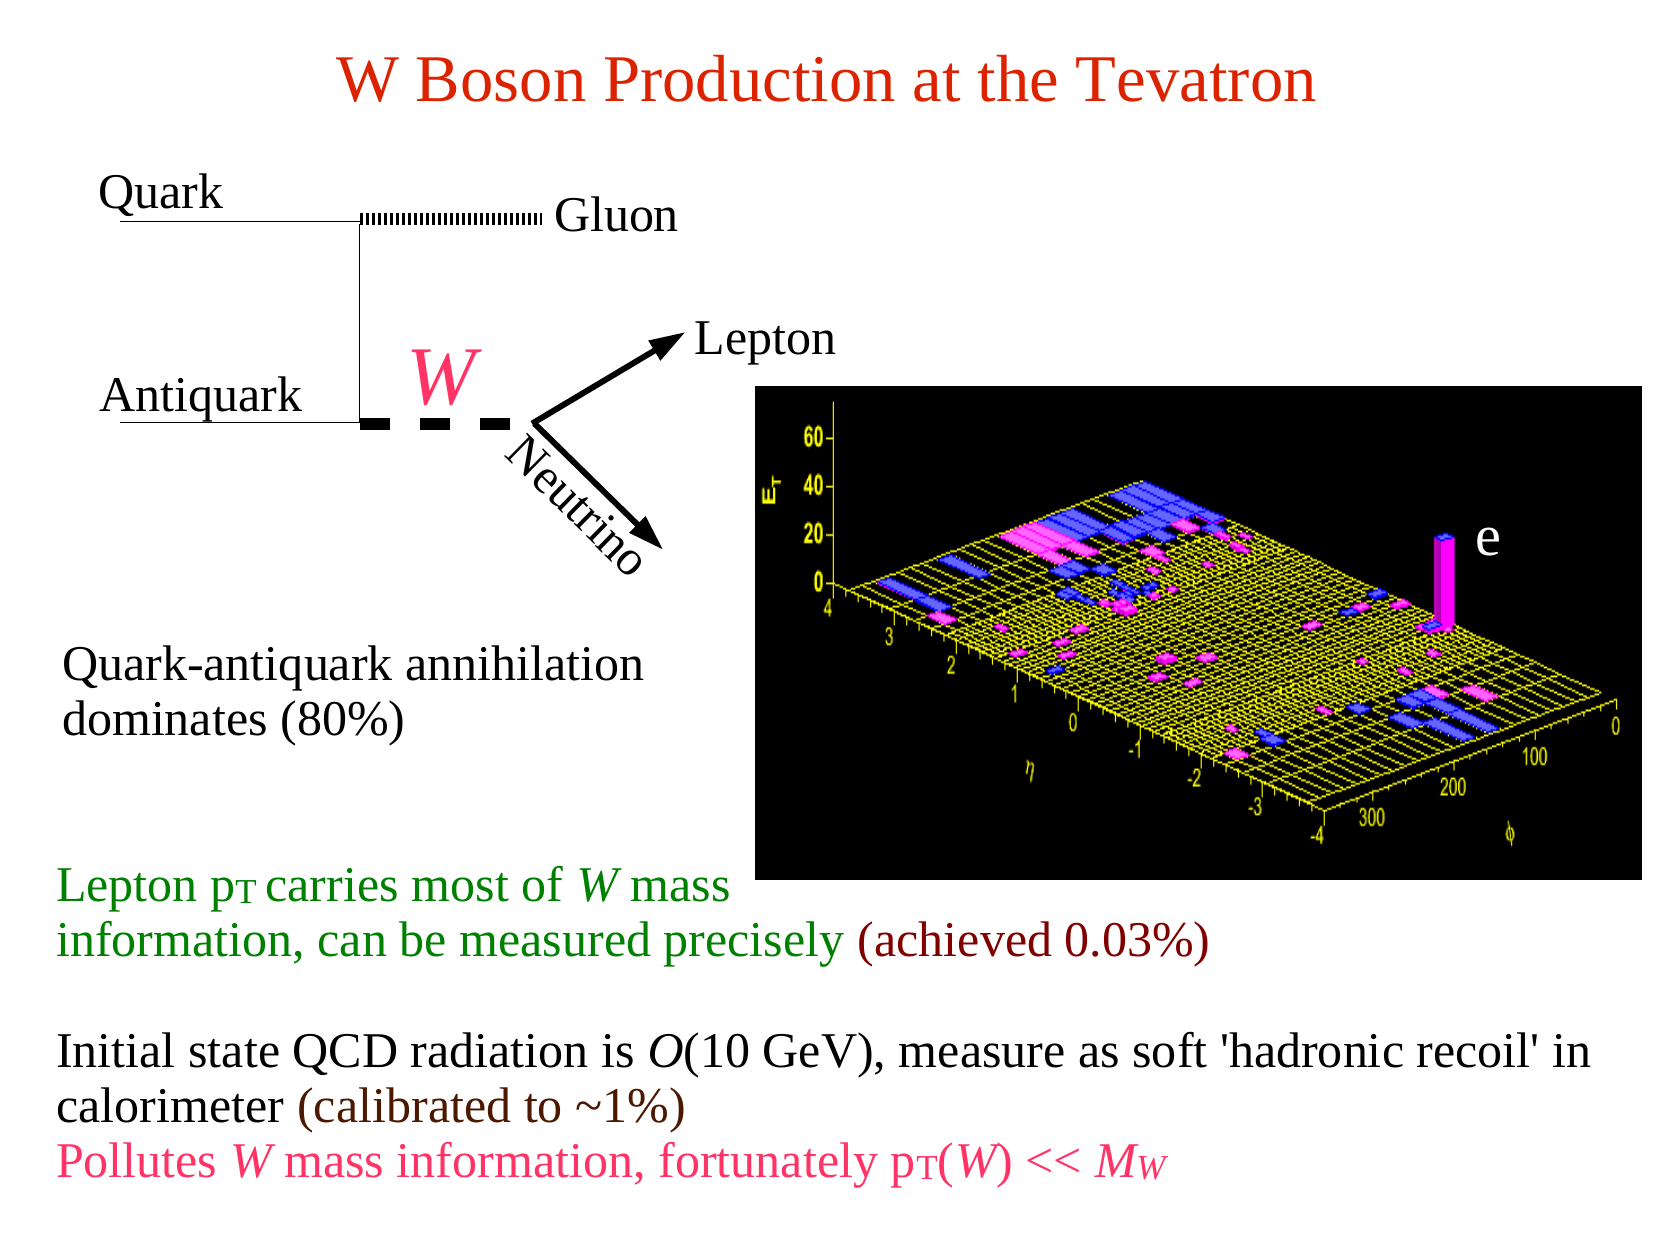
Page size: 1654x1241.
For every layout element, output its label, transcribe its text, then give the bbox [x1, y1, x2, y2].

text_box Quark-antiquark annihilation dominates (80%) [62, 635, 645, 756]
text_box e [1475, 503, 1502, 574]
text_box Lepton [694, 310, 837, 366]
text_box Quark [98, 163, 224, 219]
text_box W [406, 330, 503, 431]
title W Boson Production at the Tevatron [121, 2, 1534, 156]
text_box Gluon [554, 187, 680, 243]
picture [755, 386, 1642, 880]
text_box Lepton pT carries most of W mass information, can be measured precisely (achieved 0.03%) Initial state QCD radiation is O(10 GeV), measure as soft 'hadronic recoil' in calorimeter (calibrated to ~1%) Pollutes W mass information, fortunately pT(W) << MW [56, 856, 1590, 1239]
text_box Antiquark [99, 366, 303, 422]
